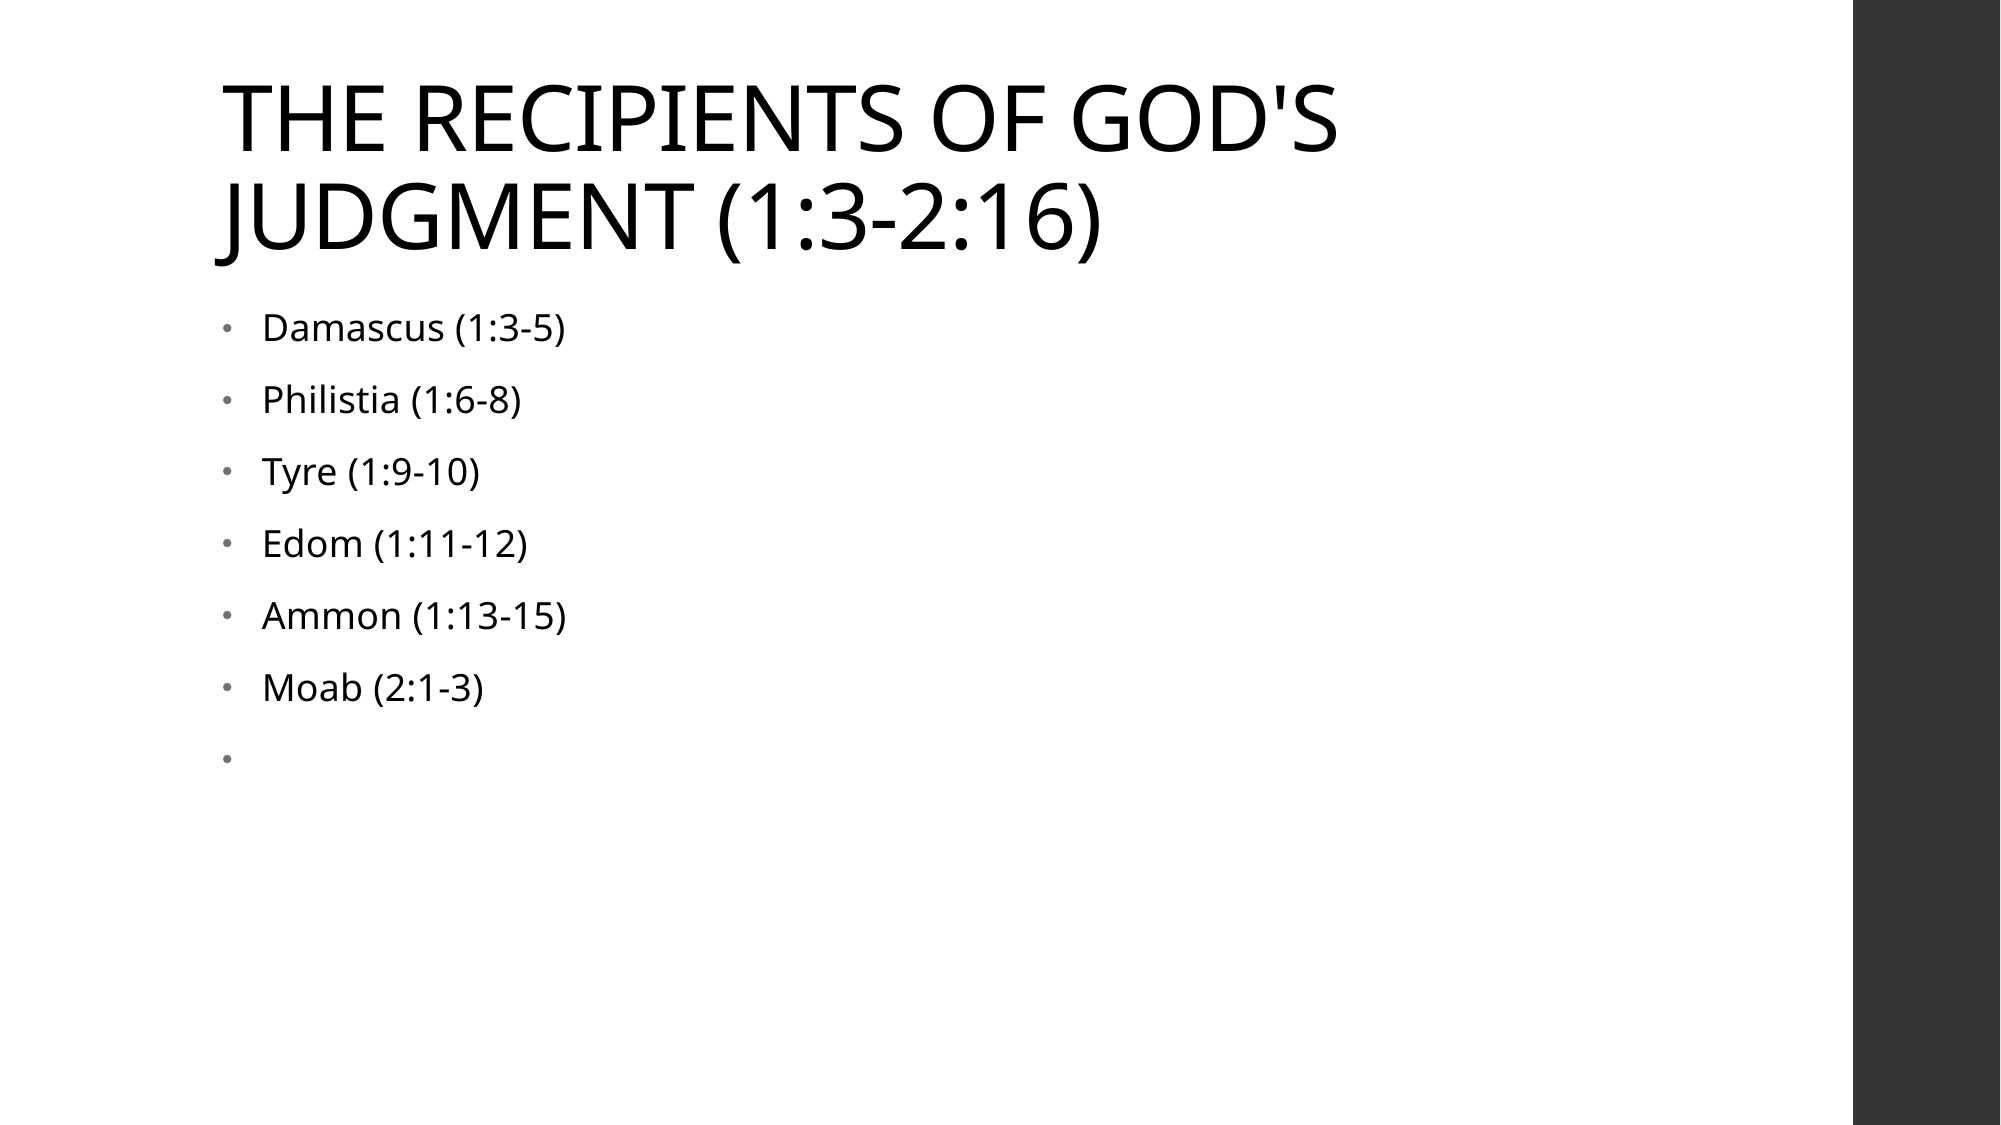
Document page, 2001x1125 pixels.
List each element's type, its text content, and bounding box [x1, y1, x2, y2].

list Damascus (1:3-5) Philistia (1:6-8) Tyre (1:9-10) Edom (1:11-12) Ammon (1:13-15) Moab (2:1-3) [206, 299, 1617, 1014]
title THE RECIPIENTS OF GOD'S JUDGMENT (1:3-2:16) [206, 60, 1797, 278]
